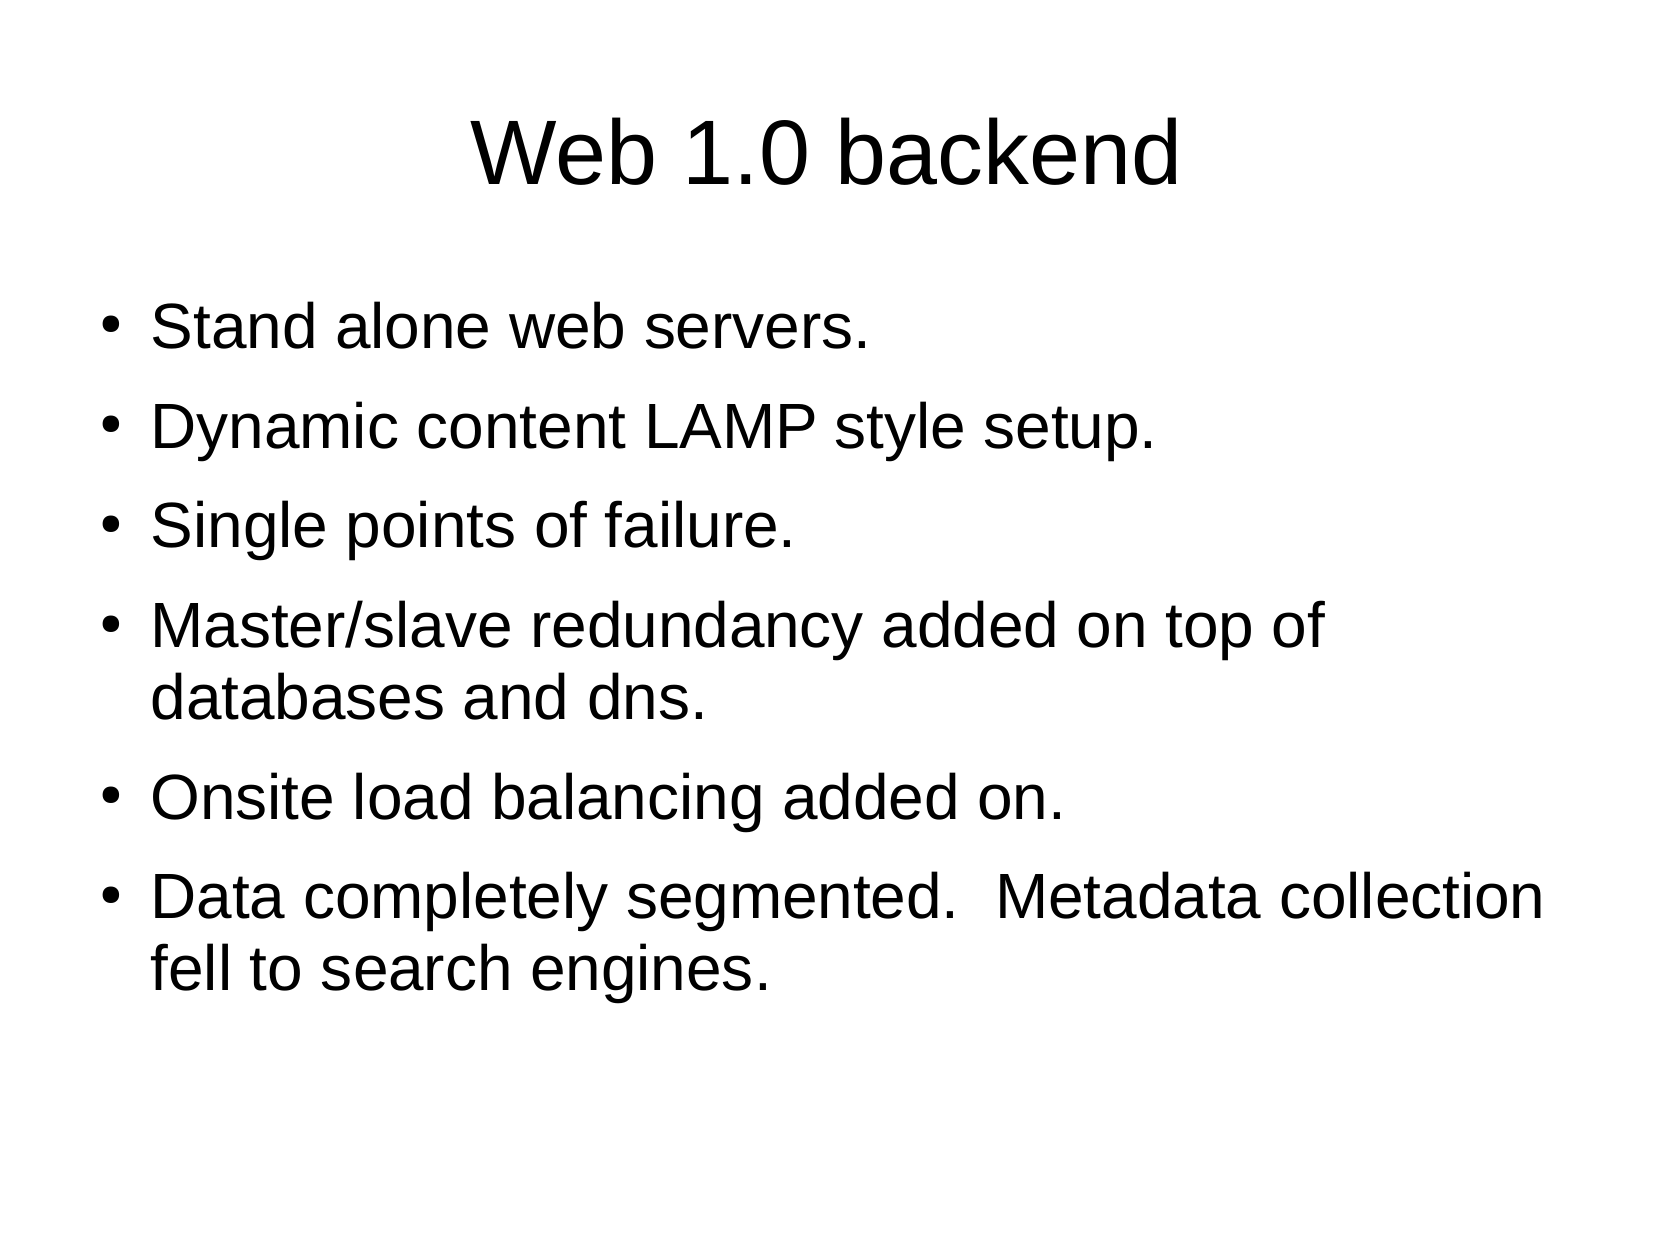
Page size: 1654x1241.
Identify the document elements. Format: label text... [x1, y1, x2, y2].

list Stand alone web servers. Dynamic content LAMP style setup. Single points of failure. Master/slave redundancy added on top of databases and dns. Onsite load balancing added on. Data completely segmented. Metadata collection fell to search engines. [82, 290, 1571, 1010]
title Web 1.0 backend [82, 49, 1571, 257]
